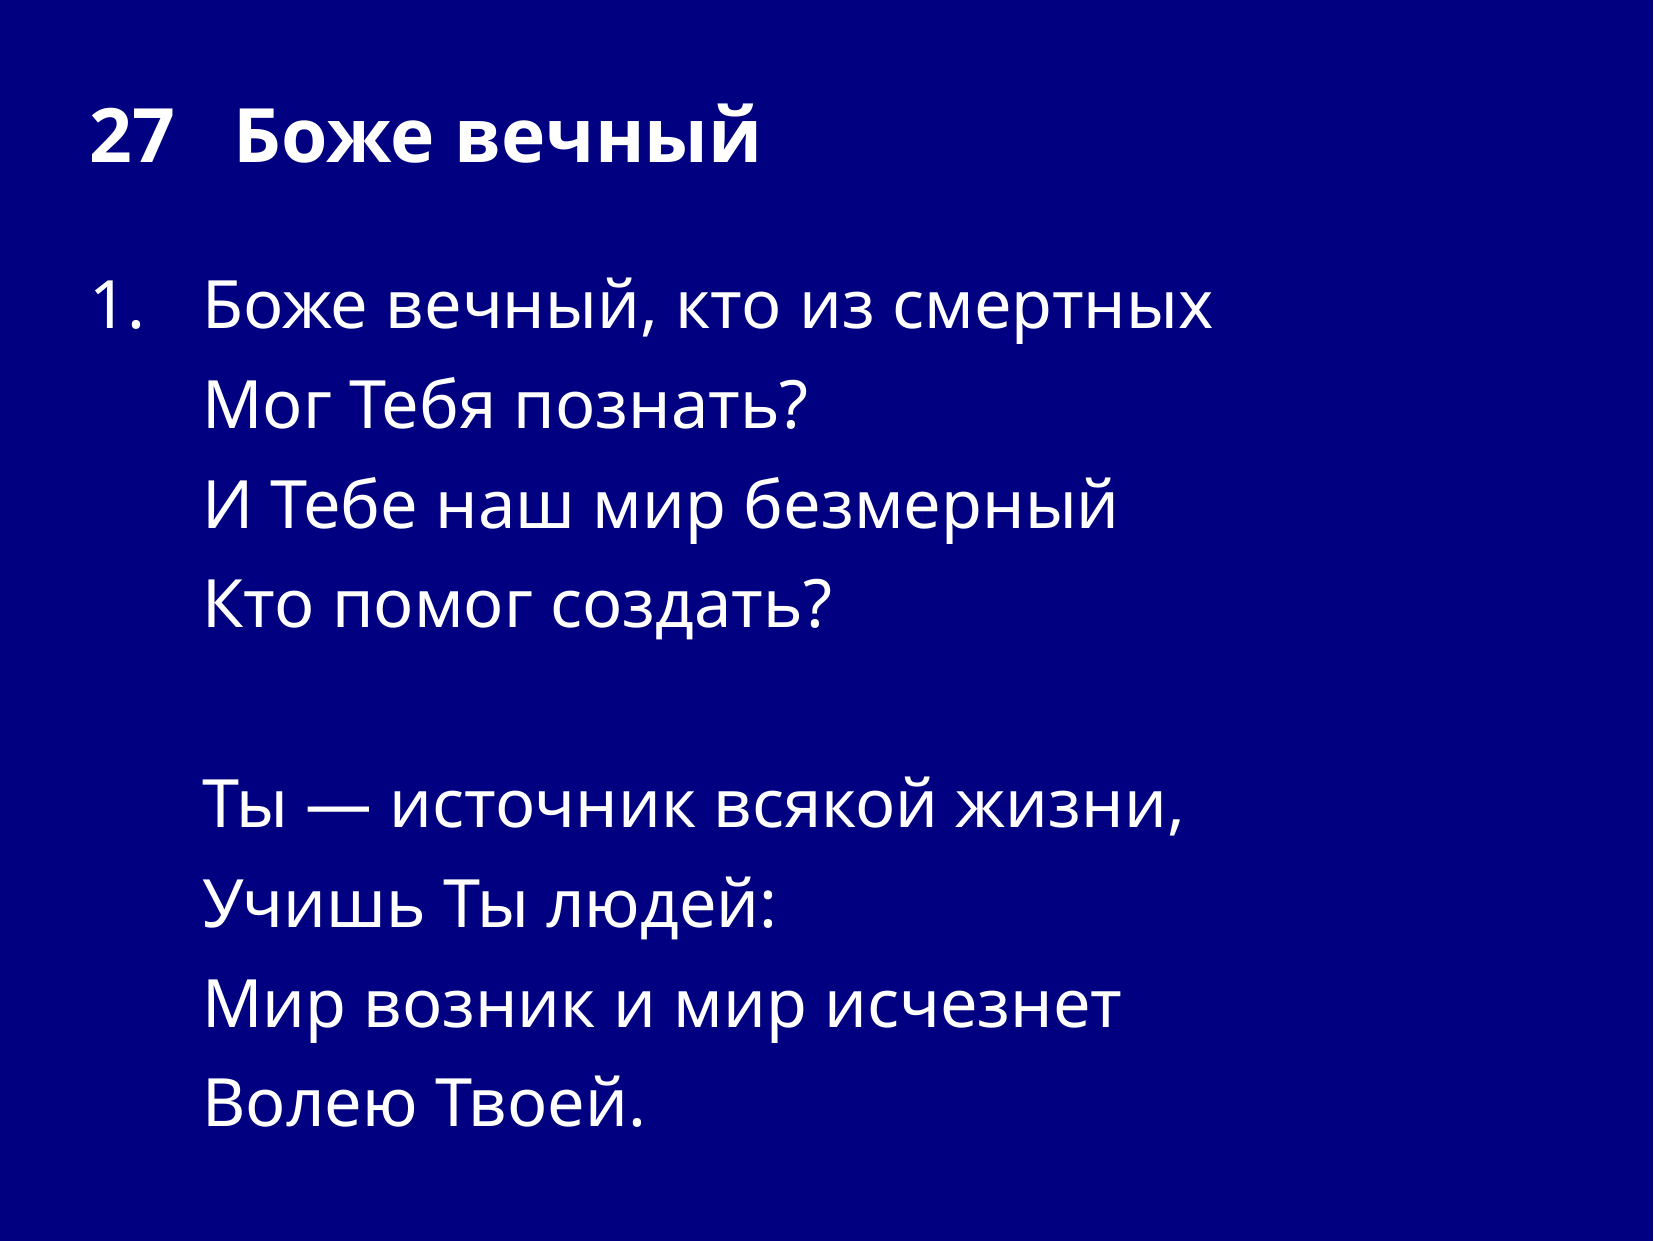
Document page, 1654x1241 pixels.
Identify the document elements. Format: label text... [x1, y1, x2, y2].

text_box 1. Боже вечный, кто из смертных Мог Тебя познать? И Тебе наш мир безмерный Кто помог создать? Ты — источник всякой жизни, Учишь Ты людей: Мир возник и мир исчезнет Волею Твоей. [75, 188, 1576, 1163]
text_box 27 Боже вечный [75, 75, 1576, 188]
